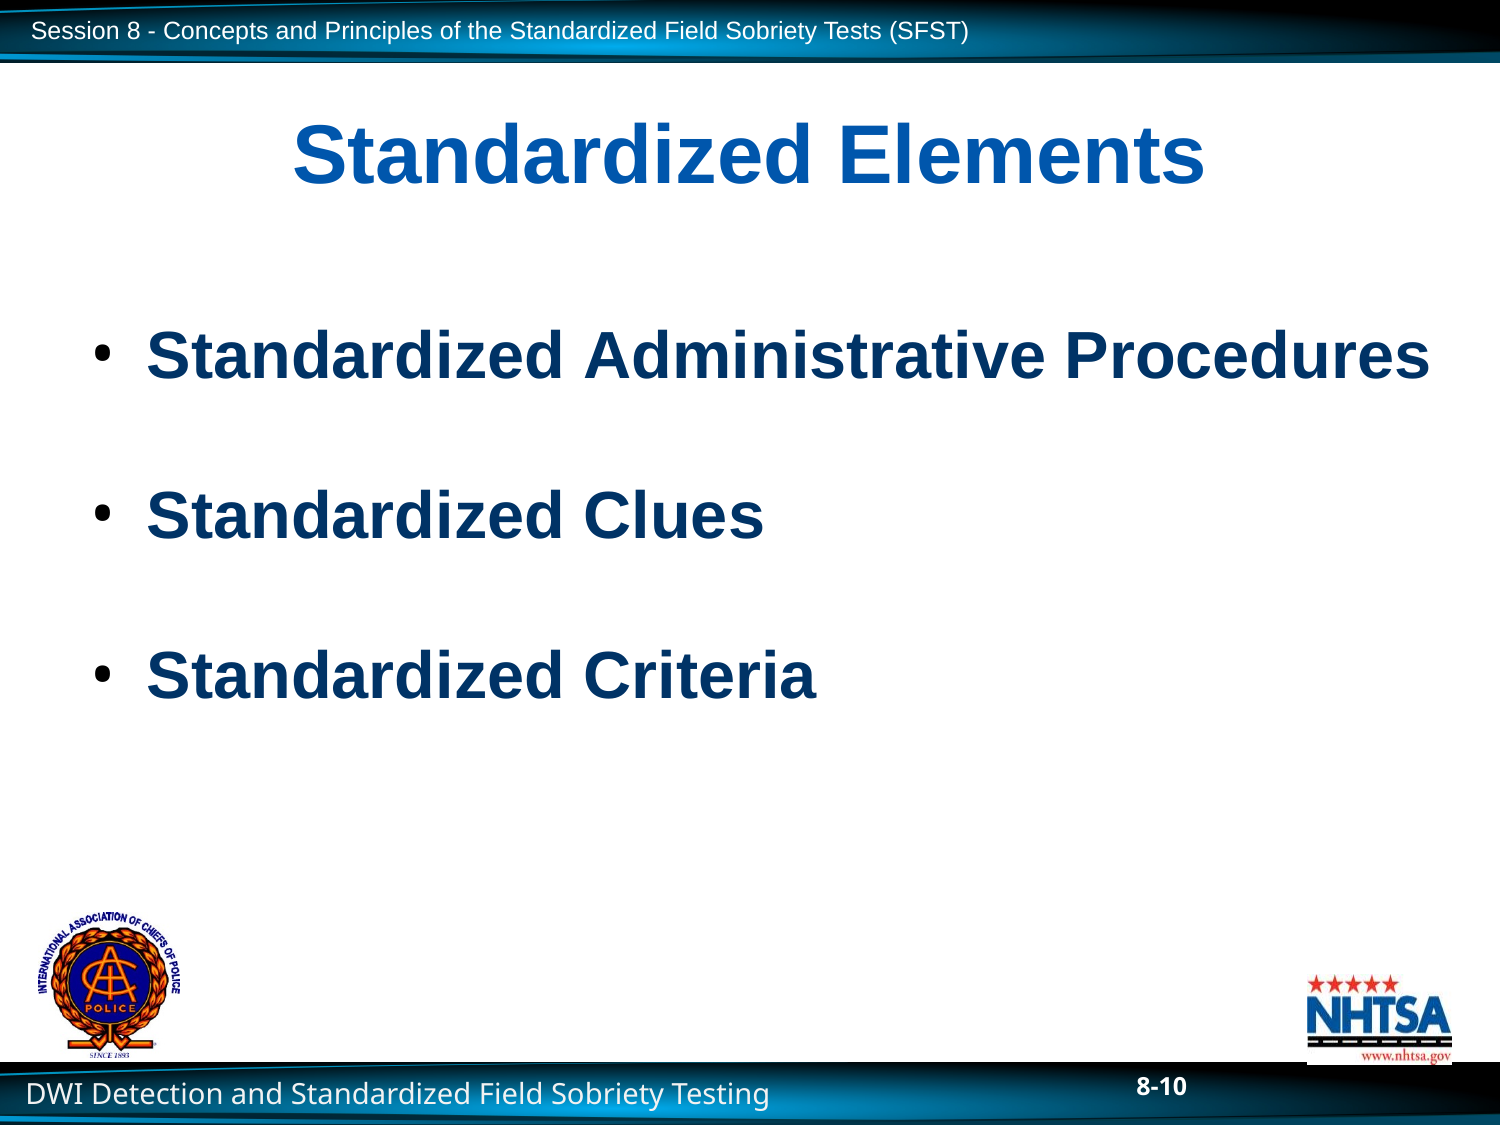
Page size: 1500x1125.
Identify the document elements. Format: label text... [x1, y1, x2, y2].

title Standardized Elements [50, 87, 1451, 213]
list Standardized Administrative Procedures Standardized Clues Standardized Criteria [90, 311, 1486, 849]
slide_number 8-10 [1121, 1055, 1472, 1116]
